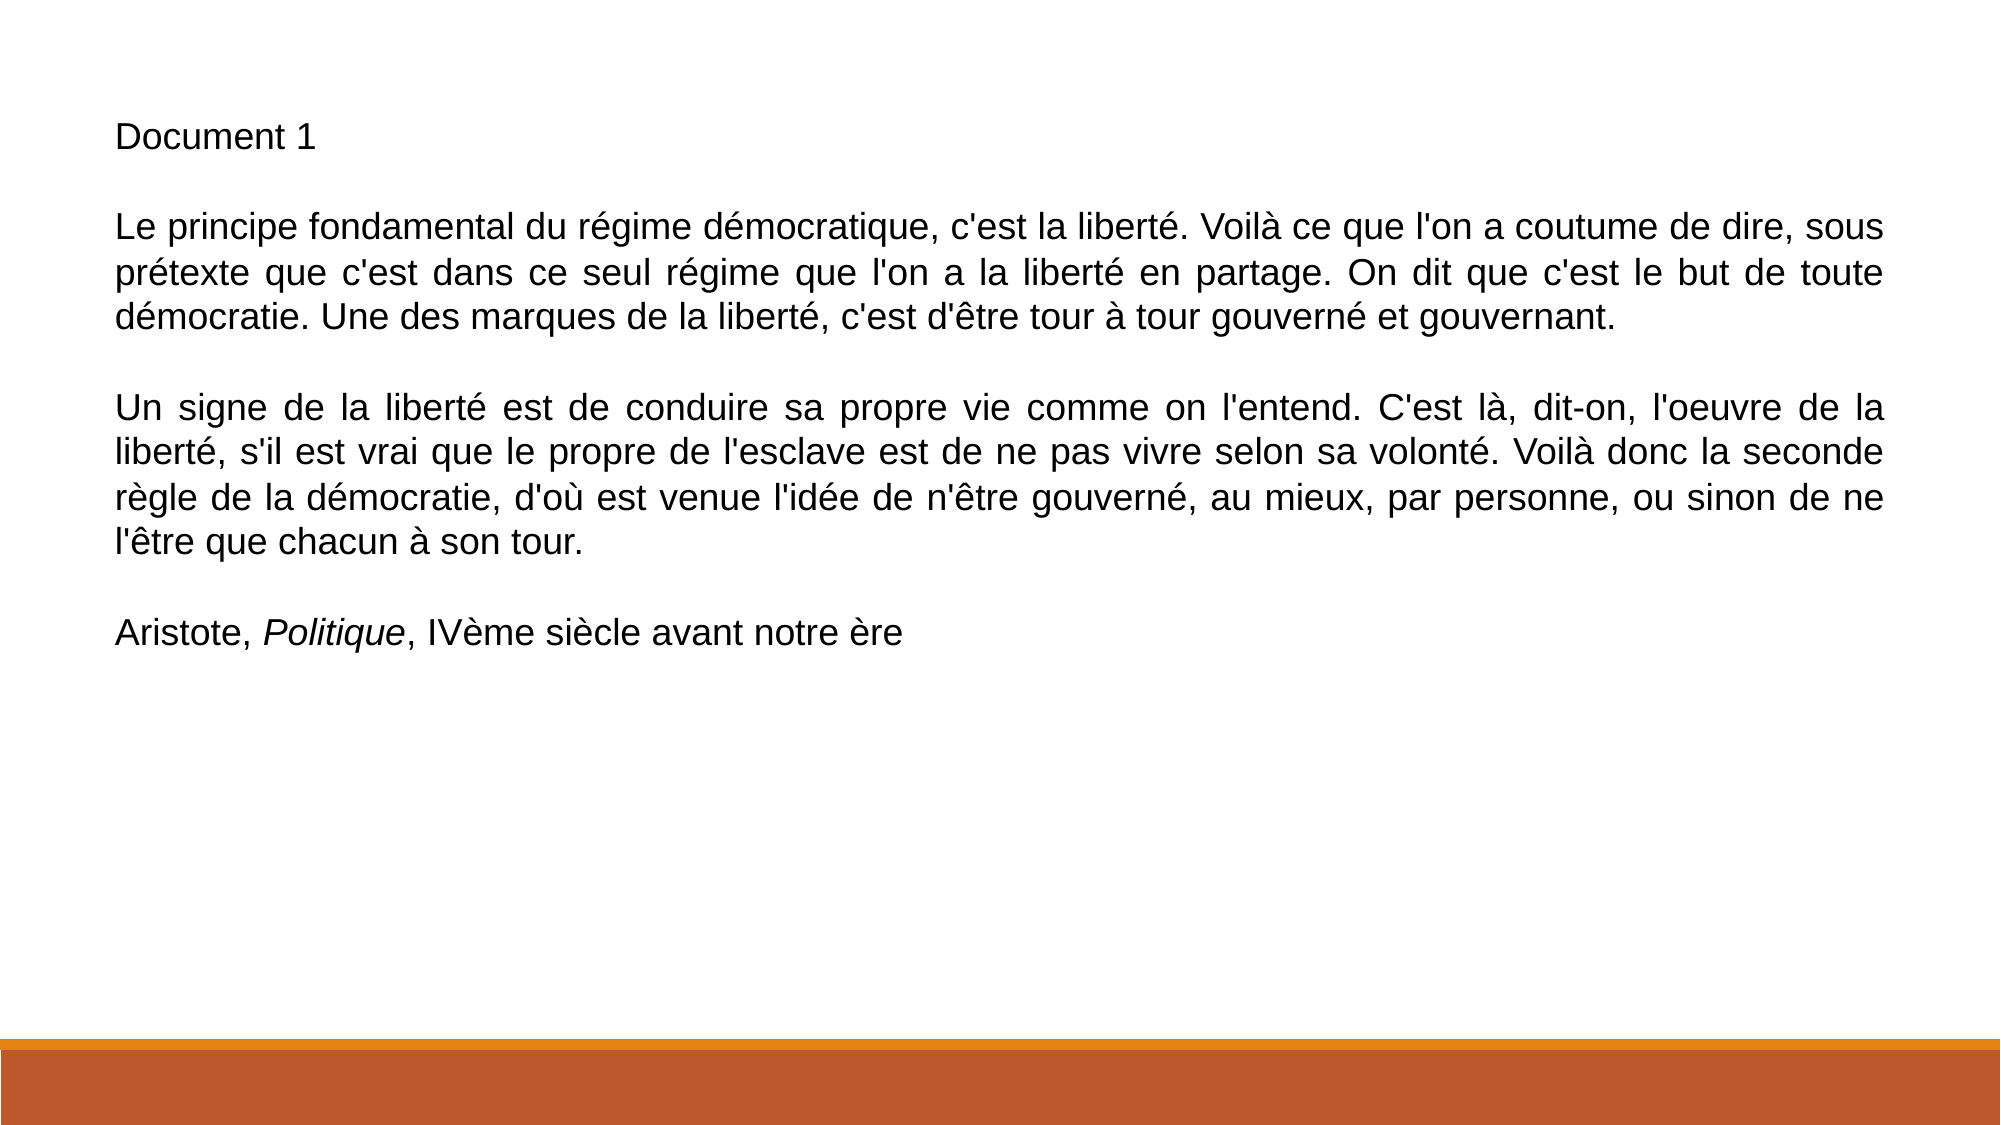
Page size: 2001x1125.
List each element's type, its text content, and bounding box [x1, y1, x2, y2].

text_box Document 1 Le principe fondamental du régime démocratique, c'est la liberté. Voilà ce que l'on a coutume de dire, sous prétexte que c'est dans ce seul régime que l'on a la liberté en partage. On dit que c'est le but de toute démocratie. Une des marques de la liberté, c'est d'être tour à tour gouverné et gouvernant. Un signe de la liberté est de conduire sa propre vie comme on l'entend. C'est là, dit-on, l'oeuvre de la liberté, s'il est vrai que le propre de l'esclave est de ne pas vivre selon sa volonté. Voilà donc la seconde règle de la démocratie, d'où est venue l'idée de n'être gouverné, au mieux, par personne, ou sinon de ne l'être que chacun à son tour. Aristote, Politique, IVème siècle avant notre ère [99, 104, 1900, 711]
